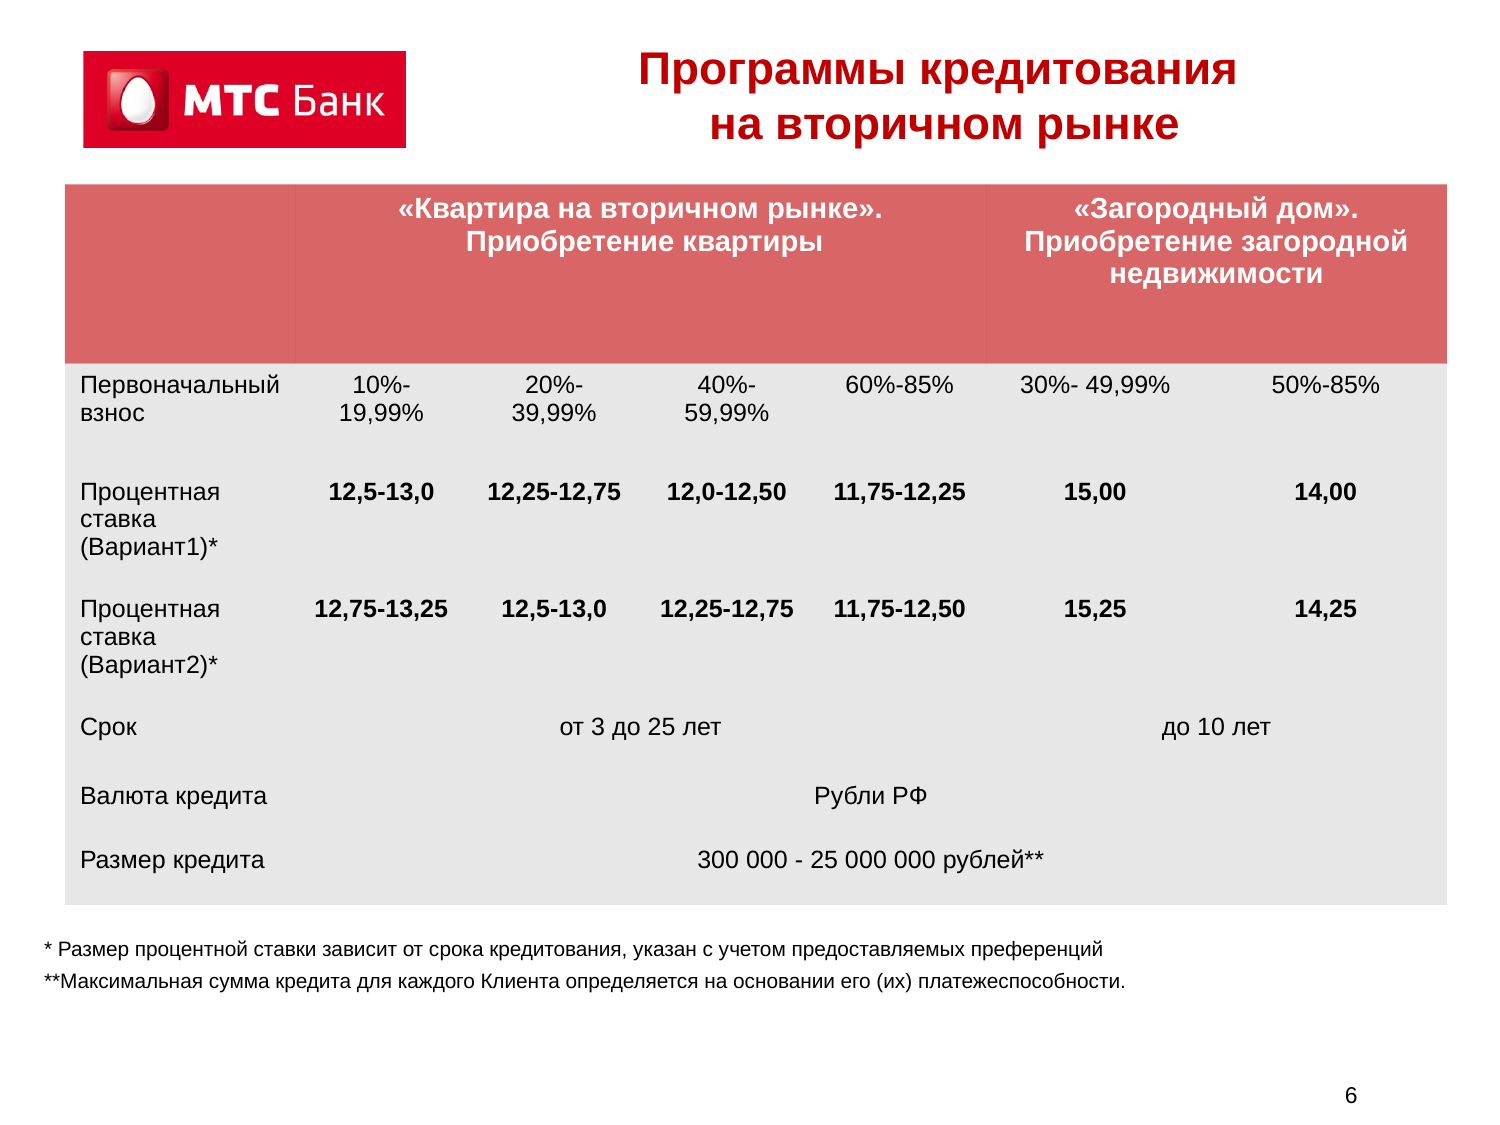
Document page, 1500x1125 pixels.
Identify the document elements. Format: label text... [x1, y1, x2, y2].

table_cell 11,75-12,50 [813, 587, 986, 705]
picture [0, 0, 1500, 1125]
table_header «Квартира на вторичном рынке». Приобретение квартиры [295, 184, 986, 364]
table_cell Процентная ставка (Вариант1)* [65, 470, 295, 587]
table_cell Рубли РФ [295, 774, 1447, 839]
table_cell 40%-59,99% [641, 364, 813, 470]
table_cell Первоначальный взнос [65, 364, 295, 470]
table_cell 20%-39,99% [468, 364, 641, 470]
table_cell 12,75-13,25 [295, 587, 468, 705]
table_cell Размер кредита [65, 839, 295, 905]
table_cell 12,5-13,0 [295, 470, 468, 587]
table_header «Загородный дом». Приобретение загородной недвижимости [986, 184, 1447, 364]
title Программы кредитования на вторичном рынке [419, 30, 1471, 149]
table_cell 15,00 [986, 470, 1205, 587]
table_cell Валюта кредита [65, 774, 295, 839]
list * Размер процентной ставки зависит от срока кредитования, указан с учетом предоставляемых преференций **Максимальная сумма кредита для каждого Клиента определяется на основании его (их) платежеспособности. [29, 928, 1447, 1024]
table_cell 10%-19,99% [295, 364, 468, 470]
table_cell 14,25 [1205, 587, 1447, 705]
table_cell от 3 до 25 лет [295, 705, 986, 774]
table_cell 12,5-13,0 [468, 587, 641, 705]
table_cell 300 000 - 25 000 000 рублей** [295, 839, 1447, 905]
table_cell 12,0-12,50 [641, 470, 813, 587]
table_cell 12,25-12,75 [468, 470, 641, 587]
table_cell 15,25 [986, 587, 1205, 705]
table_header [65, 184, 295, 364]
table_cell 50%-85% [1205, 364, 1447, 470]
table_cell до 10 лет [986, 705, 1447, 774]
table_cell Срок [65, 705, 295, 774]
table_cell 30%- 49,99% [986, 364, 1205, 470]
table_cell 12,25-12,75 [641, 587, 813, 705]
table_cell 11,75-12,25 [813, 470, 986, 587]
table_cell 14,00 [1205, 470, 1447, 587]
table_cell 60%-85% [813, 364, 986, 470]
table_cell Процентная ставка (Вариант2)* [65, 587, 295, 705]
